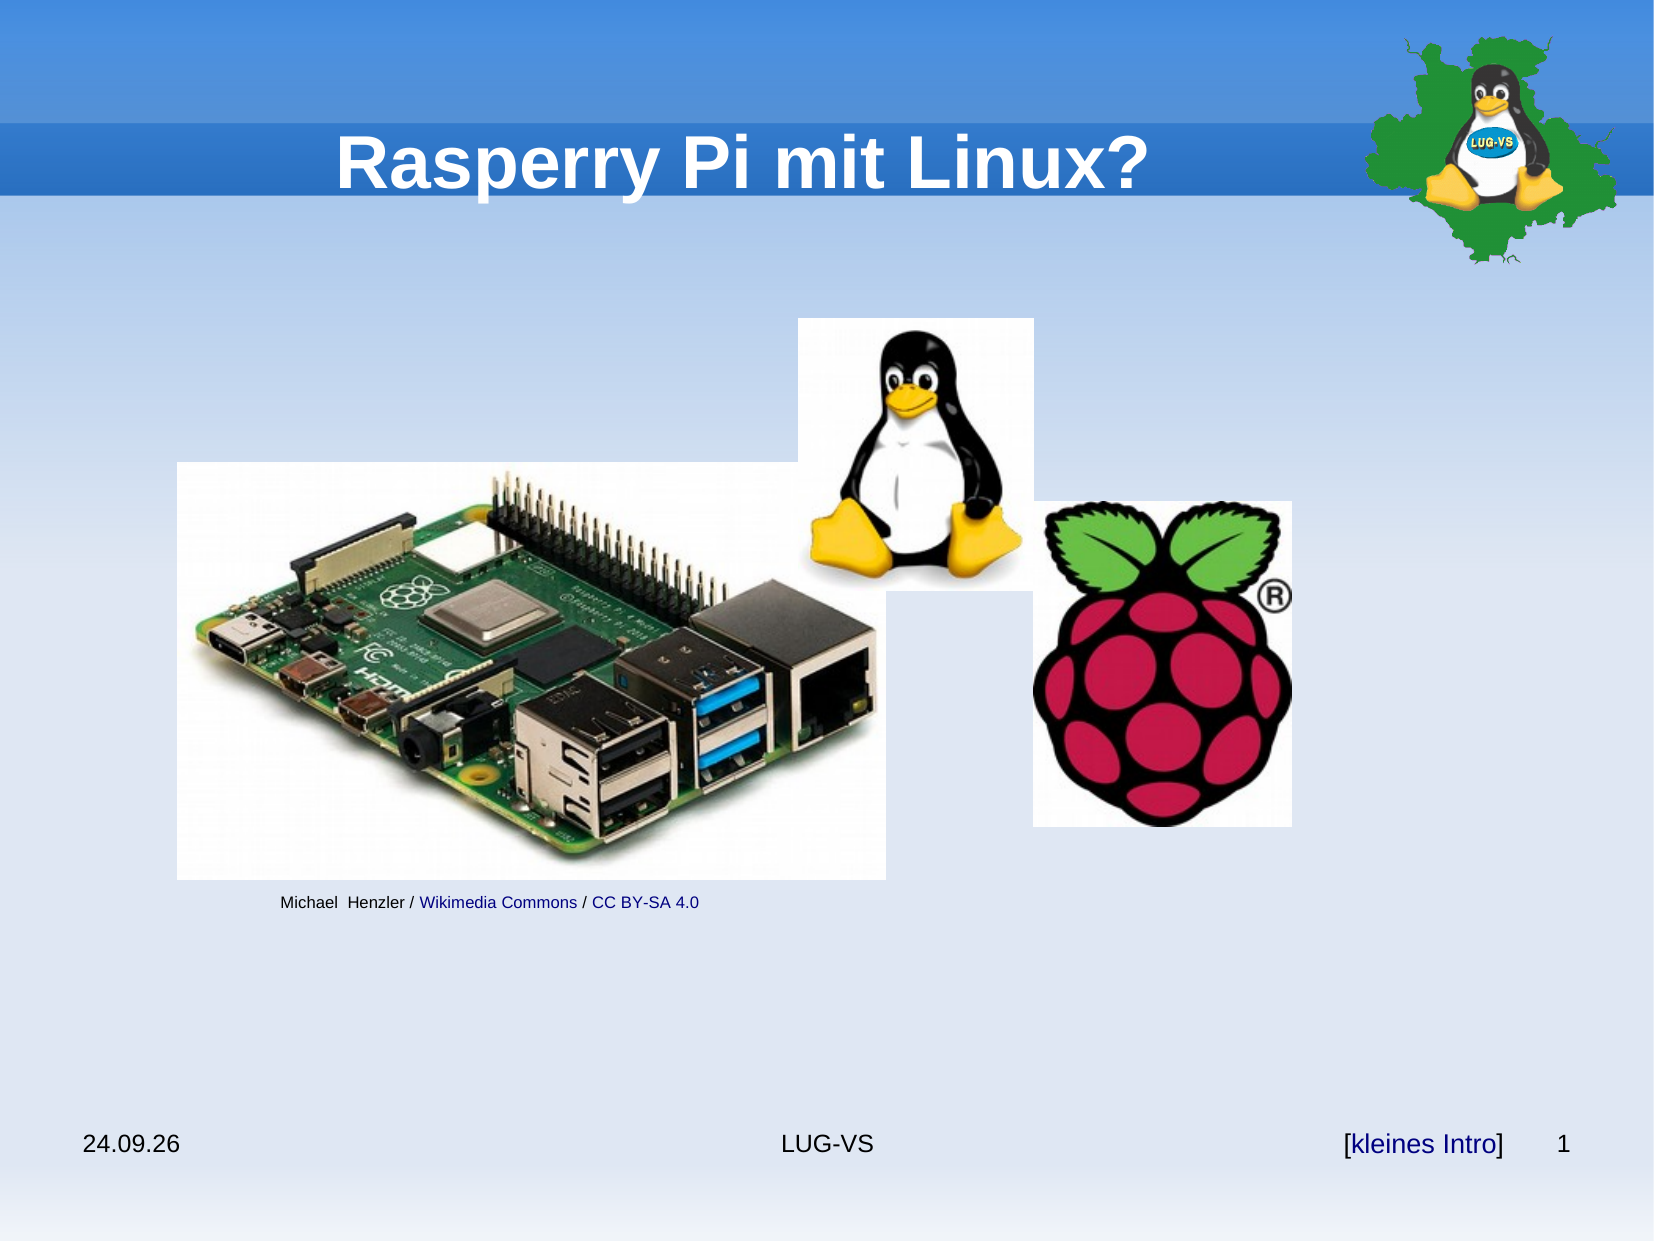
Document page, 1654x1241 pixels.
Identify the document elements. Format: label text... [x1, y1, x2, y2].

text_box [kleines Intro] [1328, 1122, 1519, 1168]
text_box Michael Henzler / Wikimedia Commons / CC BY-SA 4.0 [265, 885, 768, 920]
picture [0, 0, 1654, 1241]
title Rasperry Pi mit Linux? [0, 59, 1489, 267]
